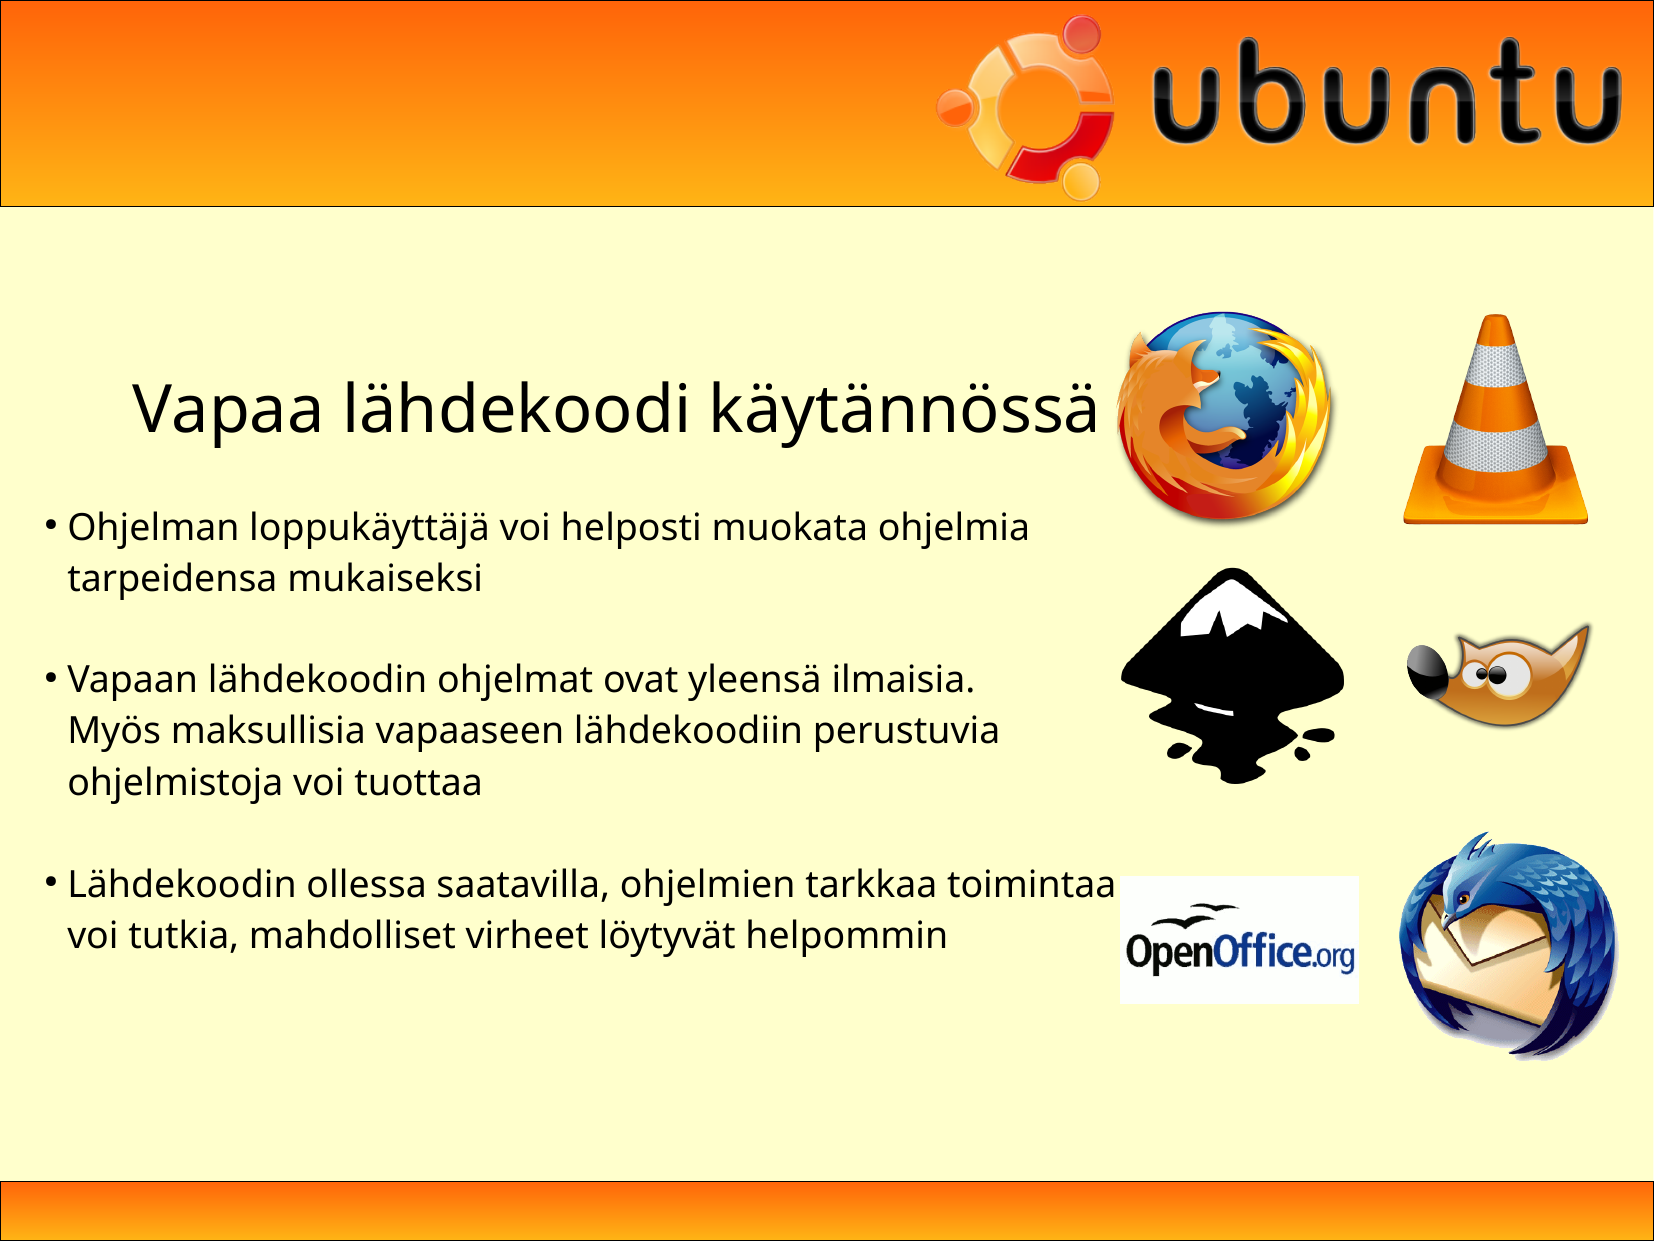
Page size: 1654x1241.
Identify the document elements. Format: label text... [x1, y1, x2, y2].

text_box [0, 1181, 1654, 1241]
text_box Vapaa lähdekoodi käytännössä [118, 354, 1082, 474]
picture [1386, 822, 1625, 1063]
picture [1112, 307, 1342, 537]
text_box Ohjelman loppukäyttäjä voi helposti muokata ohjelmia tarpeidensa mukaiseksi Vapaan lähdekoodin ohjelmat ovat yleensä ilmaisia. Myös maksullisia vapaaseen lähdekoodiin perustuvia ohjelmistoja voi tuottaa Lähdekoodin ollessa saatavilla, ohjelmien tarkkaa toimintaa voi tutkia, mahdolliset virheet löytyvät helpommin [29, 492, 1097, 886]
text_box [0, 0, 915, 207]
picture [1120, 876, 1359, 1004]
picture [1404, 615, 1595, 735]
picture [915, 0, 1654, 218]
picture [1387, 310, 1604, 527]
picture [1092, 542, 1373, 823]
